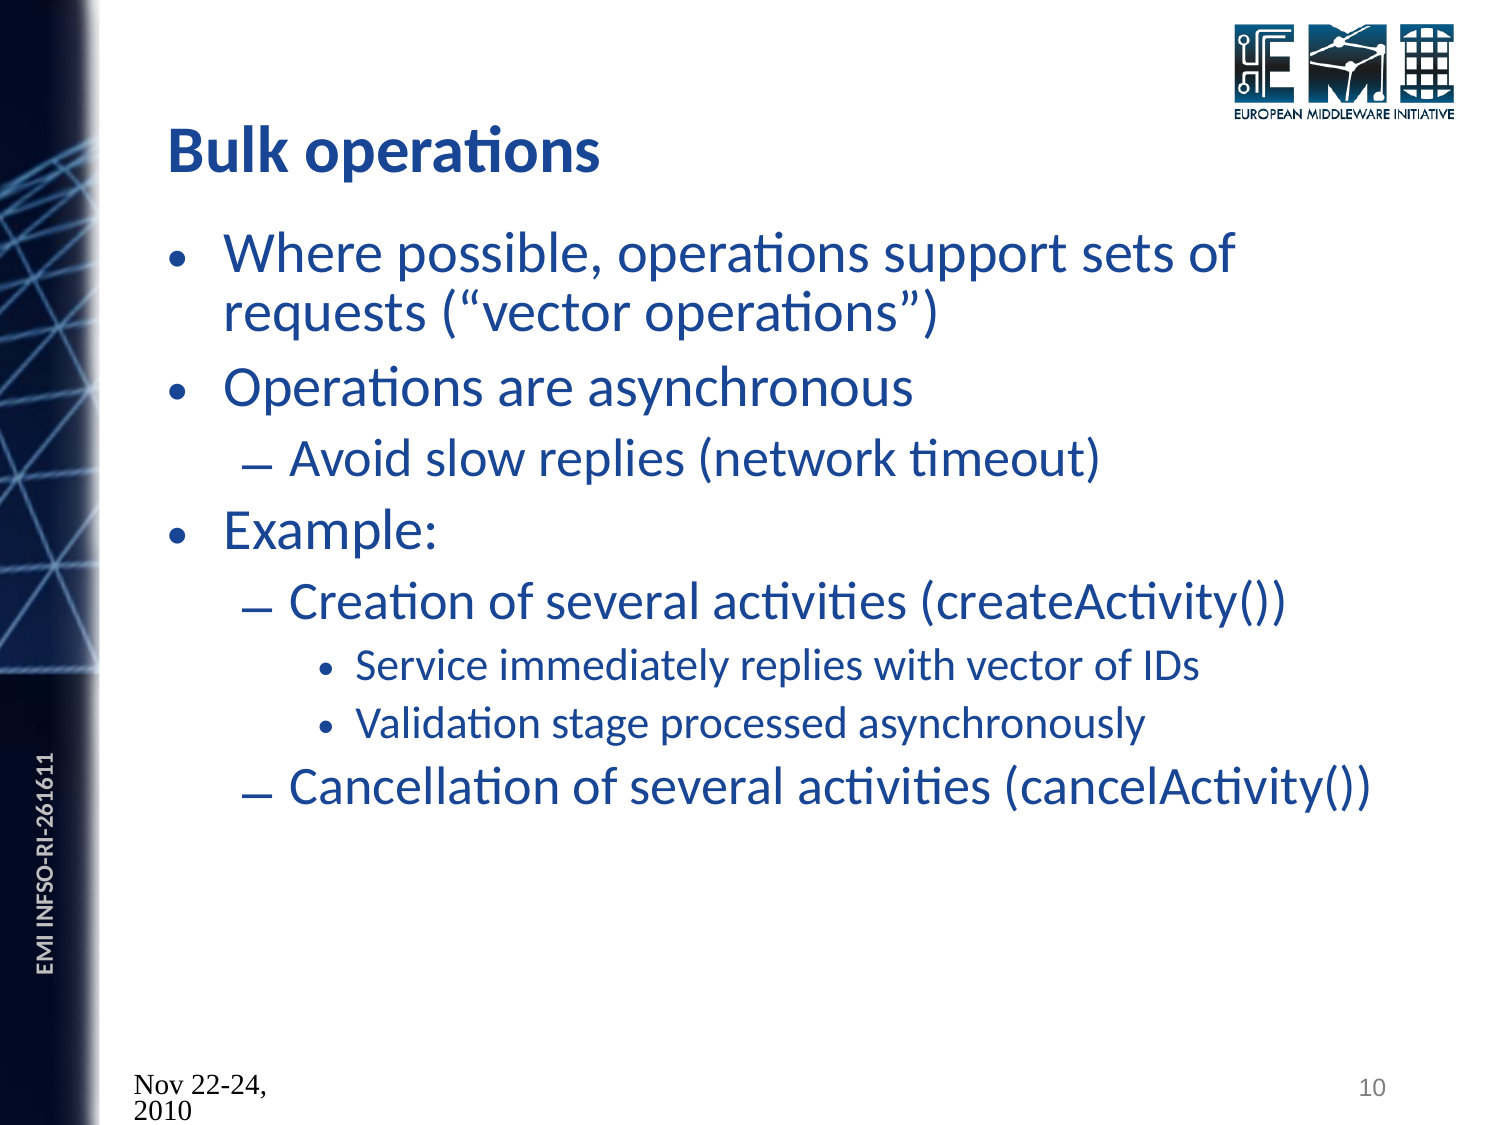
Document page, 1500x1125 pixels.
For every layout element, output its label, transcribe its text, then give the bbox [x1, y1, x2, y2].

text_box <number> [1343, 1063, 1426, 1123]
picture [0, 0, 111, 1125]
text_box Bulk operations [153, 115, 1388, 212]
picture [1185, 8, 1500, 140]
list Where possible, operations support sets of requests (“vector operations”) Operations are asynchronous Avoid slow replies (network timeout) Example: Creation of several activities (createActivity()) Service immediately replies with vector of IDs Validation stage processed asynchronously Cancellation of several activities (cancelActivity()) [153, 221, 1463, 1053]
